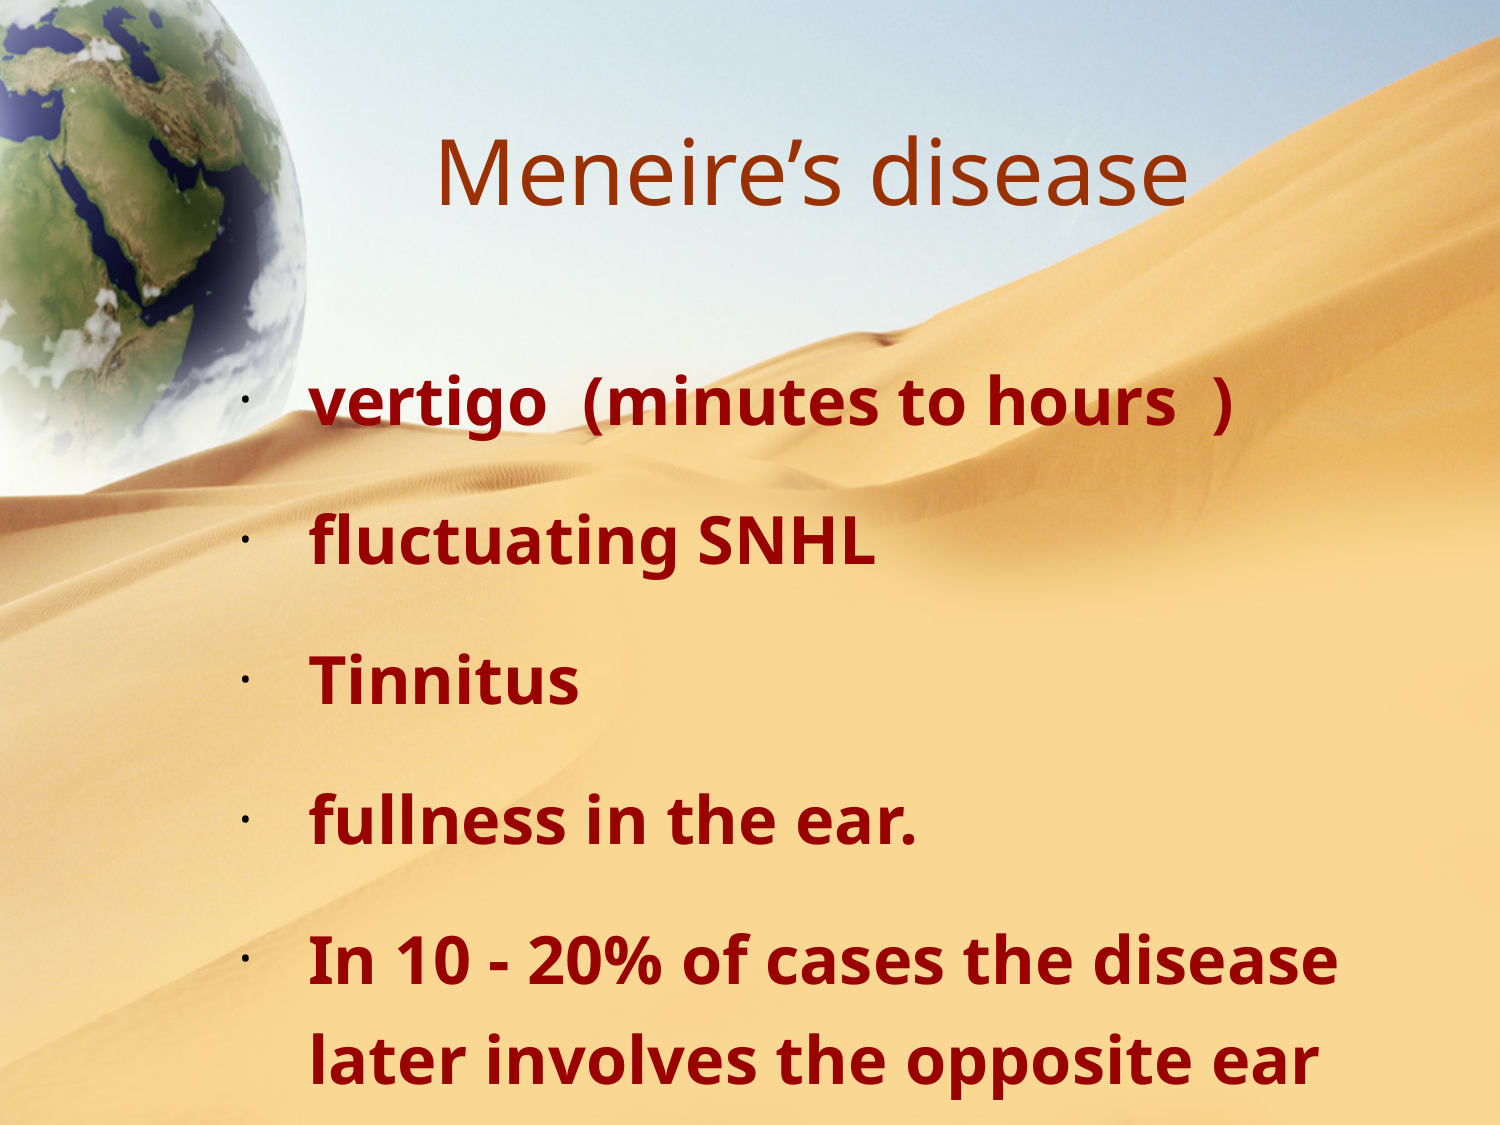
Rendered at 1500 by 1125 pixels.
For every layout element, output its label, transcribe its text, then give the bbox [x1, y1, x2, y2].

text_box vertigo (minutes to hours ) fluctuating SNHL Tinnitus fullness in the ear. In 10 - 20% of cases the disease later involves the opposite ear [225, 337, 1426, 1063]
text_box Meneire’s disease [187, 99, 1463, 288]
picture [0, 0, 1500, 1125]
